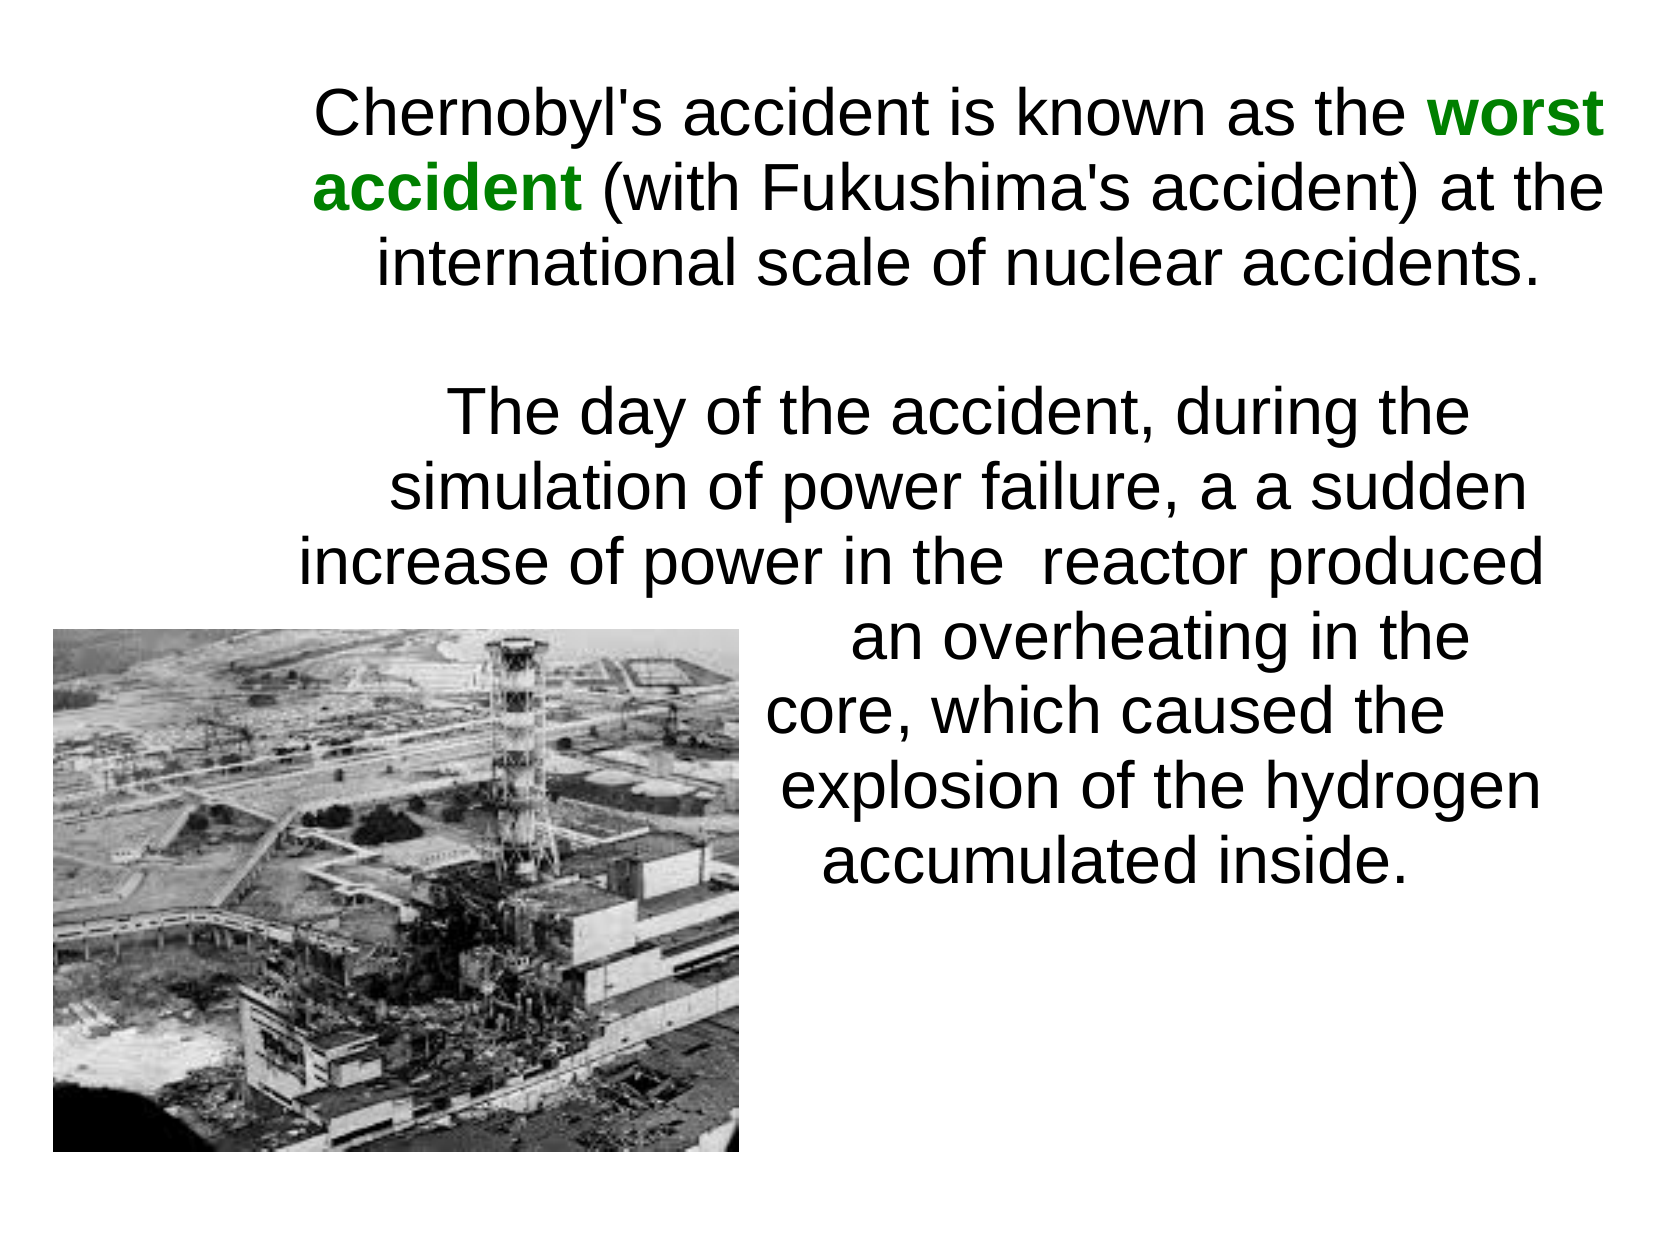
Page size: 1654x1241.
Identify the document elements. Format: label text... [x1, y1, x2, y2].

picture [53, 629, 739, 1152]
subtitle Chernobyl's accident is known as the worst accident (with Fukushima's accident) at the international scale of nuclear accidents. The day of the accident, during the simulation of power failure, a a sudden increase of power in the reactor produced an overheating in the core, which caused the explosion of the hydrogen accumulated inside. [295, 75, 1625, 1123]
